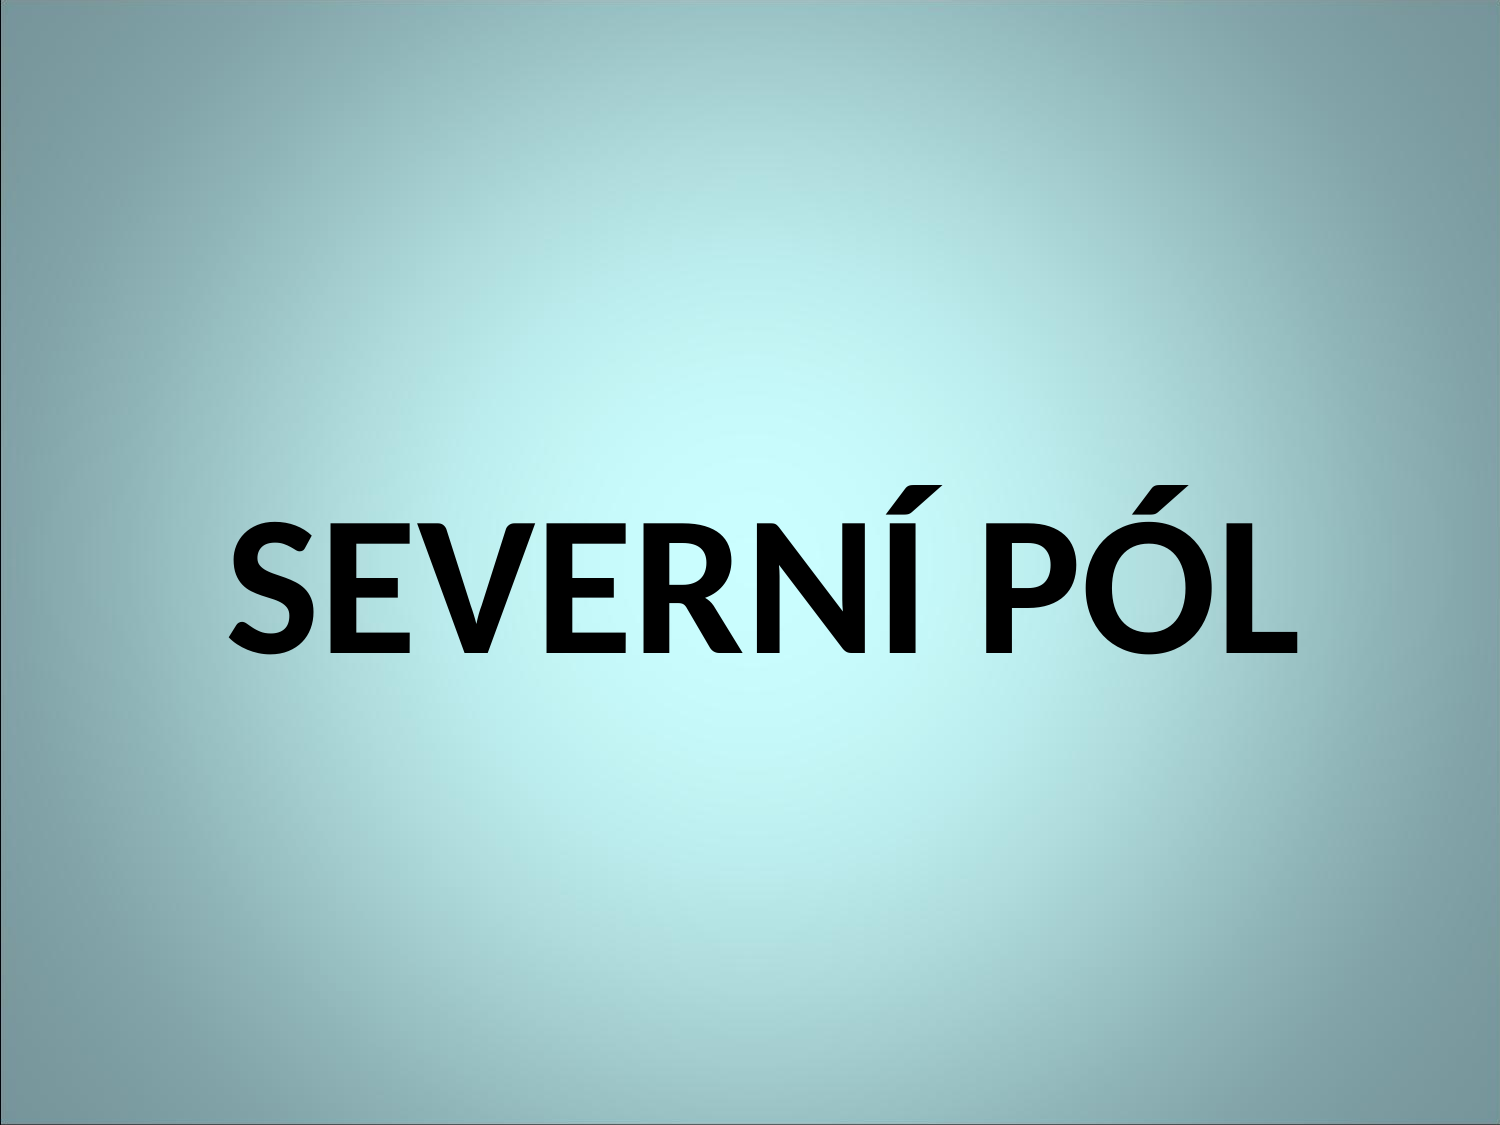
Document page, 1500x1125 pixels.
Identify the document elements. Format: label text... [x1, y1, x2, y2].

title SEVERNÍ PÓL [88, 445, 1439, 701]
picture [0, 0, 1500, 1125]
